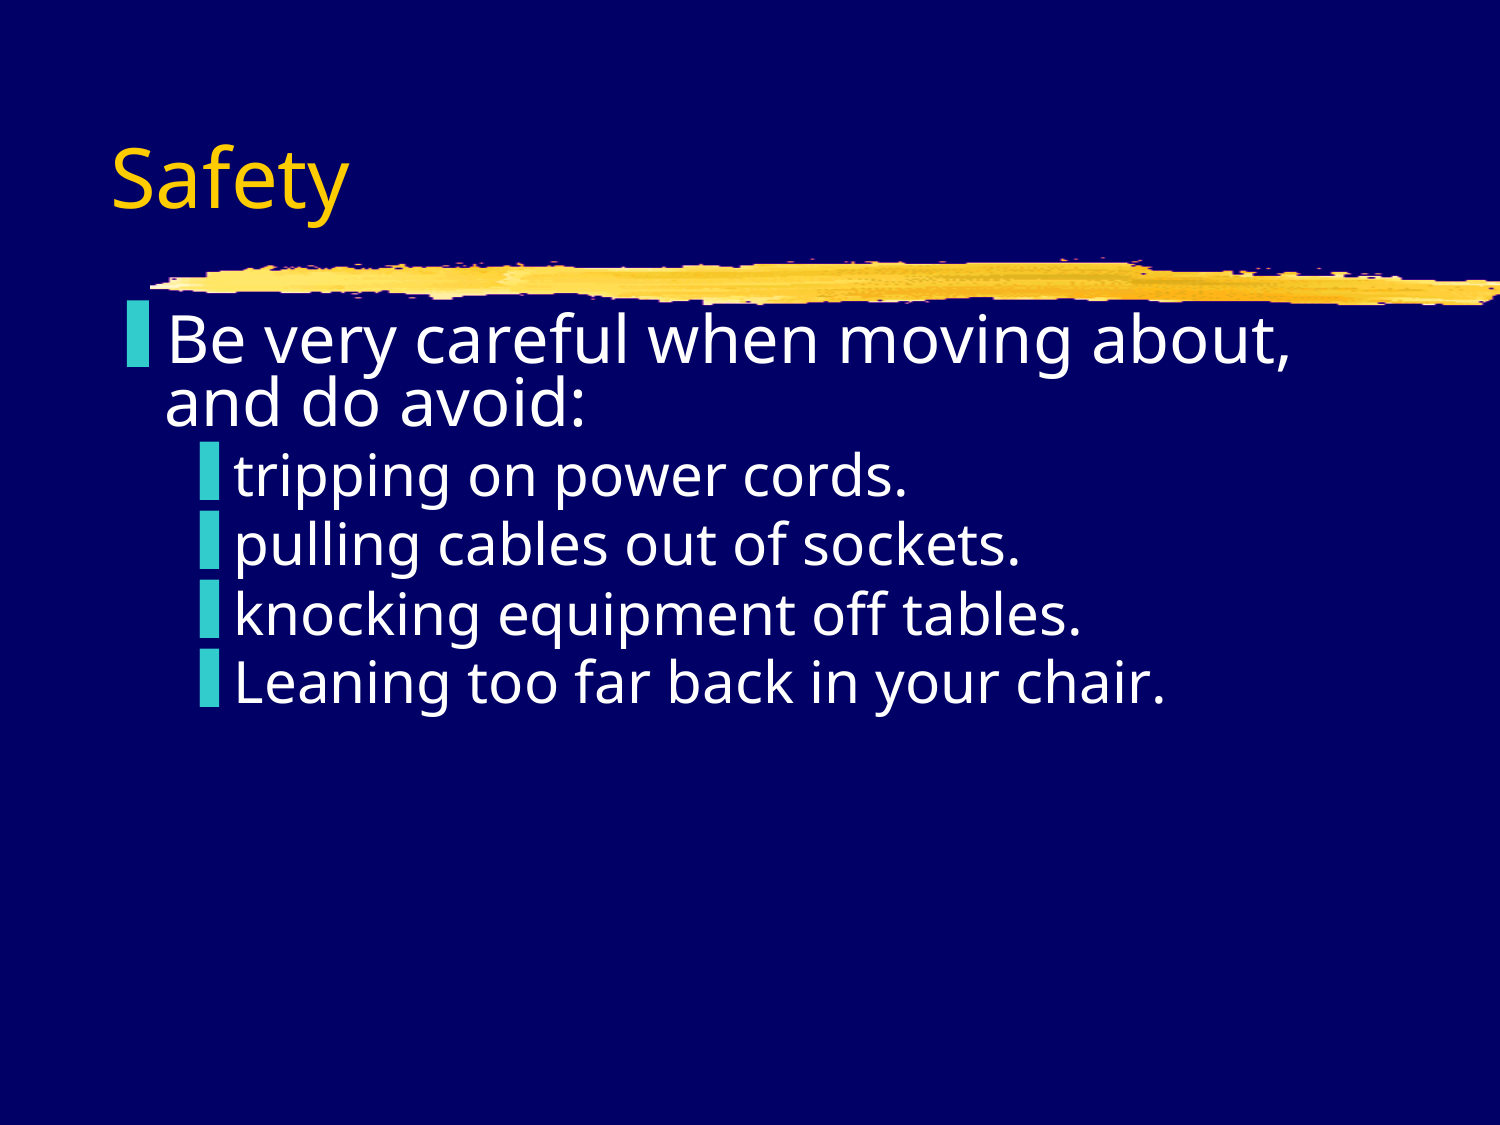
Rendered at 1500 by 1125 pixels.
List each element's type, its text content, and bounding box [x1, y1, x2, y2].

title Safety [110, 78, 1391, 297]
list Be very careful when moving about, and do avoid: tripping on power cords. pulling cables out of sockets. knocking equipment off tables. Leaning too far back in your chair. [110, 312, 1391, 1118]
picture [150, 252, 1500, 316]
